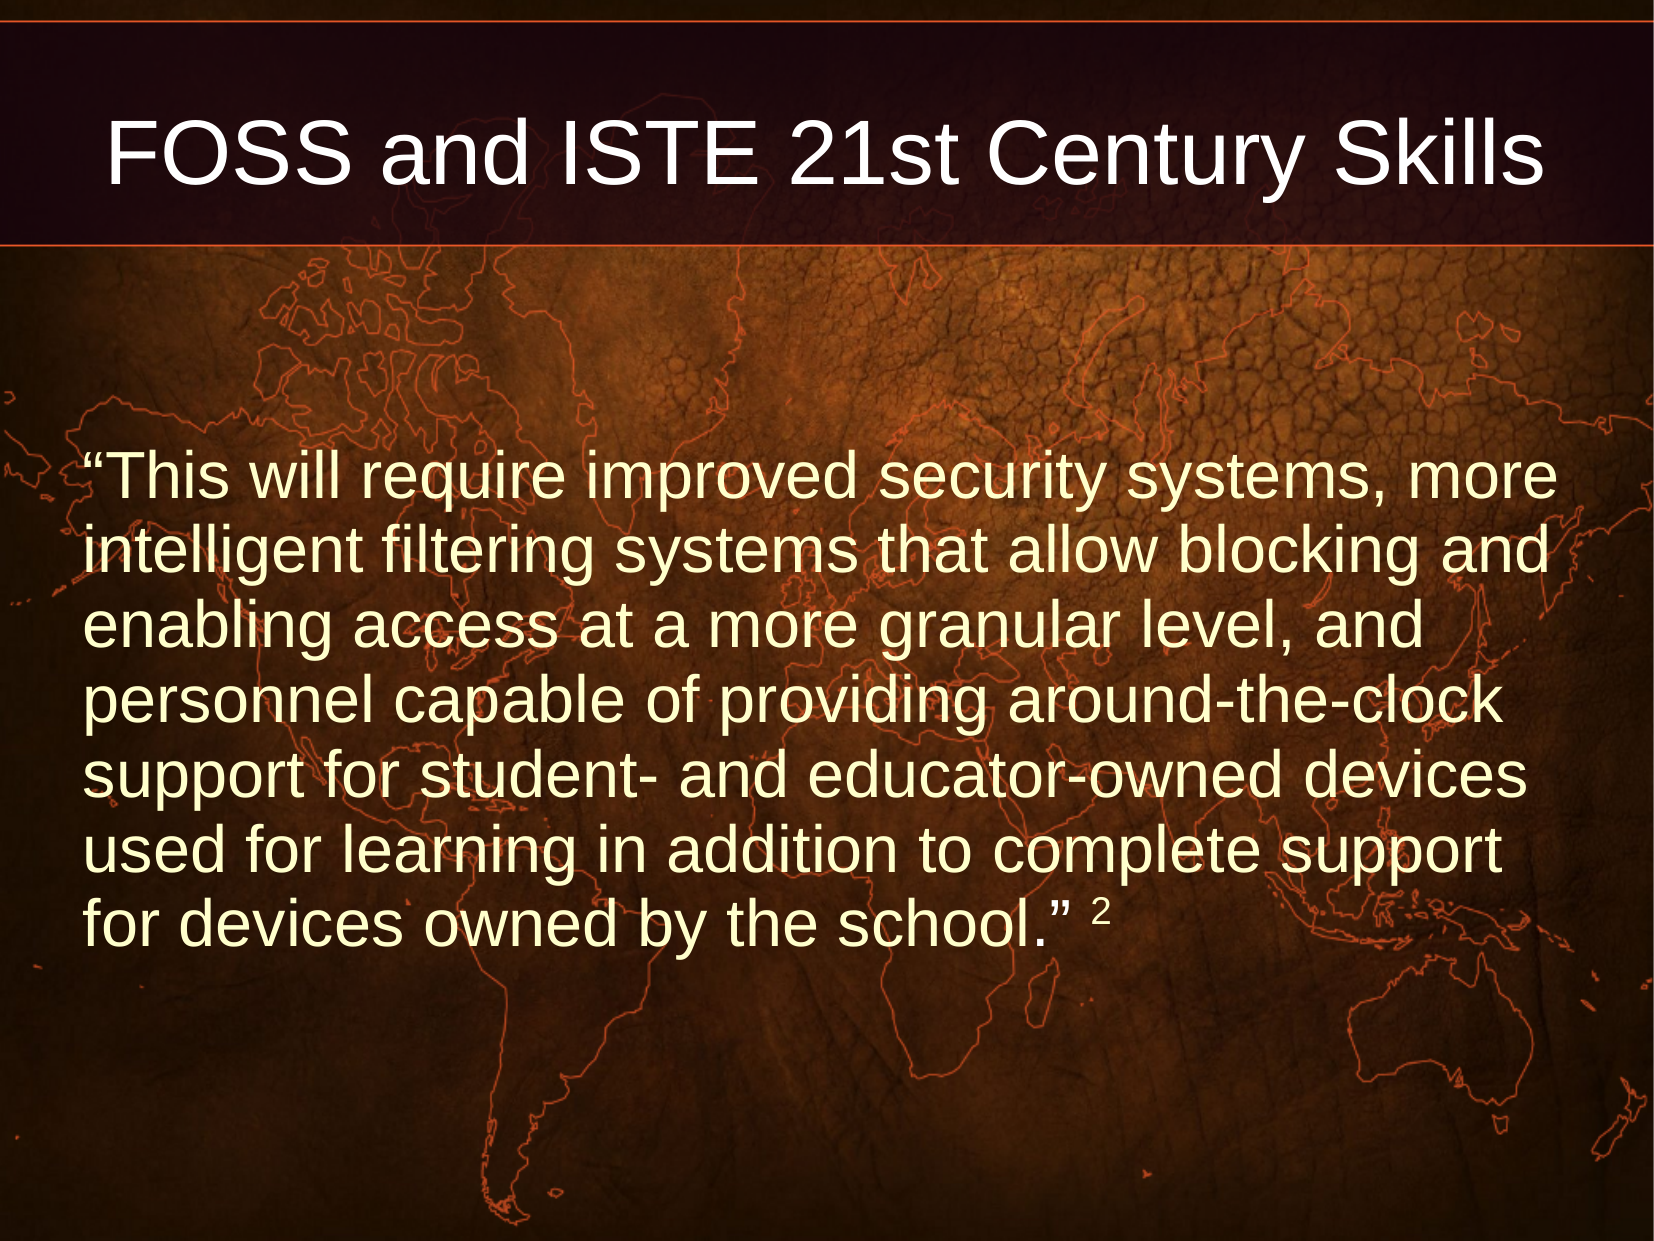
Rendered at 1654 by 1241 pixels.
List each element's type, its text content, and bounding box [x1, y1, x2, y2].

title FOSS and ISTE 21st Century Skills [82, 56, 1571, 250]
picture [0, 0, 1654, 1241]
subtitle “This will require improved security systems, more intelligent filtering systems that allow blocking and enabling access at a more granular level, and personnel capable of providing around-the-clock support for student- and educator-owned devices used for learning in addition to complete support for devices owned by the school.” 2 [82, 297, 1571, 1102]
